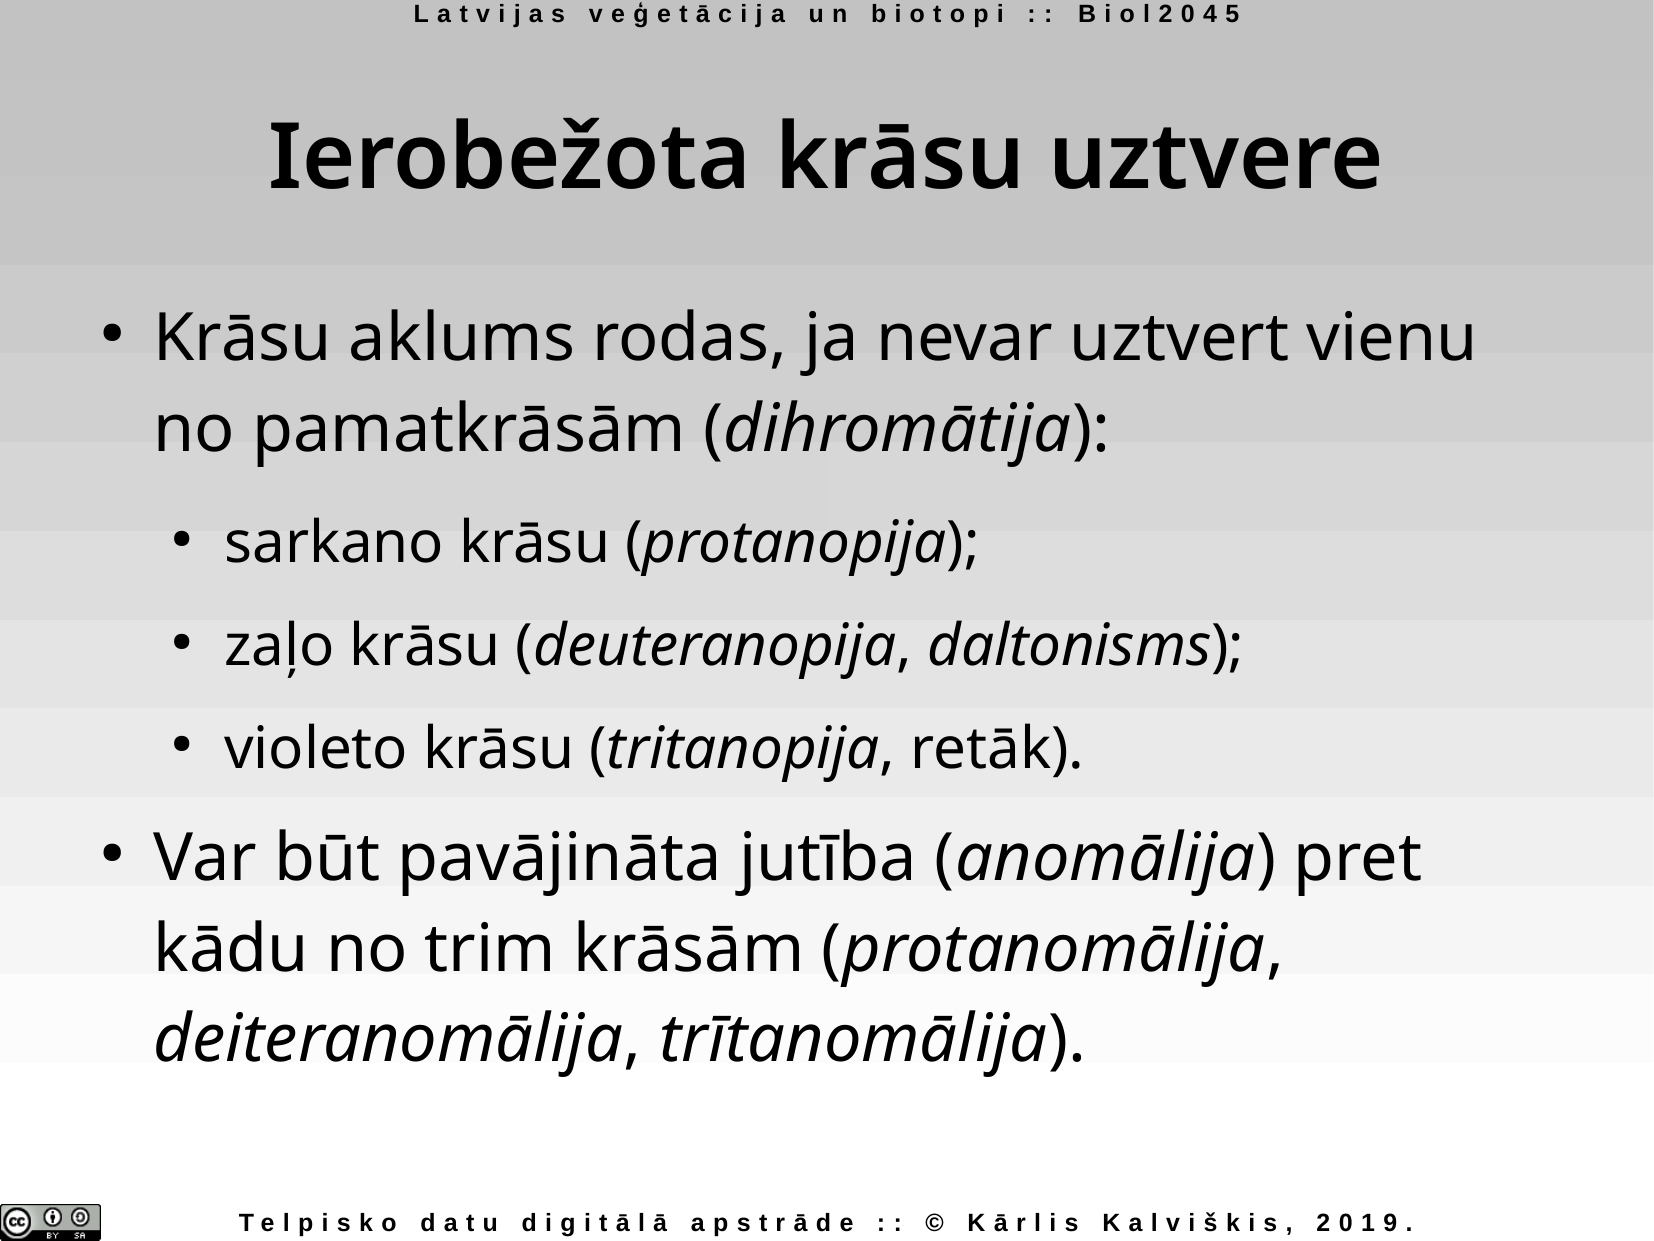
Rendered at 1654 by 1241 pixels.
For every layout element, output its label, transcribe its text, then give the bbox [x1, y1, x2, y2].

picture [0, 0, 1654, 1241]
title Ierobežota krāsu uztvere [29, 49, 1625, 258]
list Krāsu aklums rodas, ja nevar uztvert vienu no pamatkrāsām (dihromātija): sarkano krāsu (protanopija); zaļo krāsu (deuteranopija, daltonisms); violeto krāsu (tritanopija, retāk). Var būt pavājināta jutība (anomālija) pret kādu no trim krāsām (protanomālija, deiteranomālija, trītanomālija). [82, 289, 1571, 1113]
